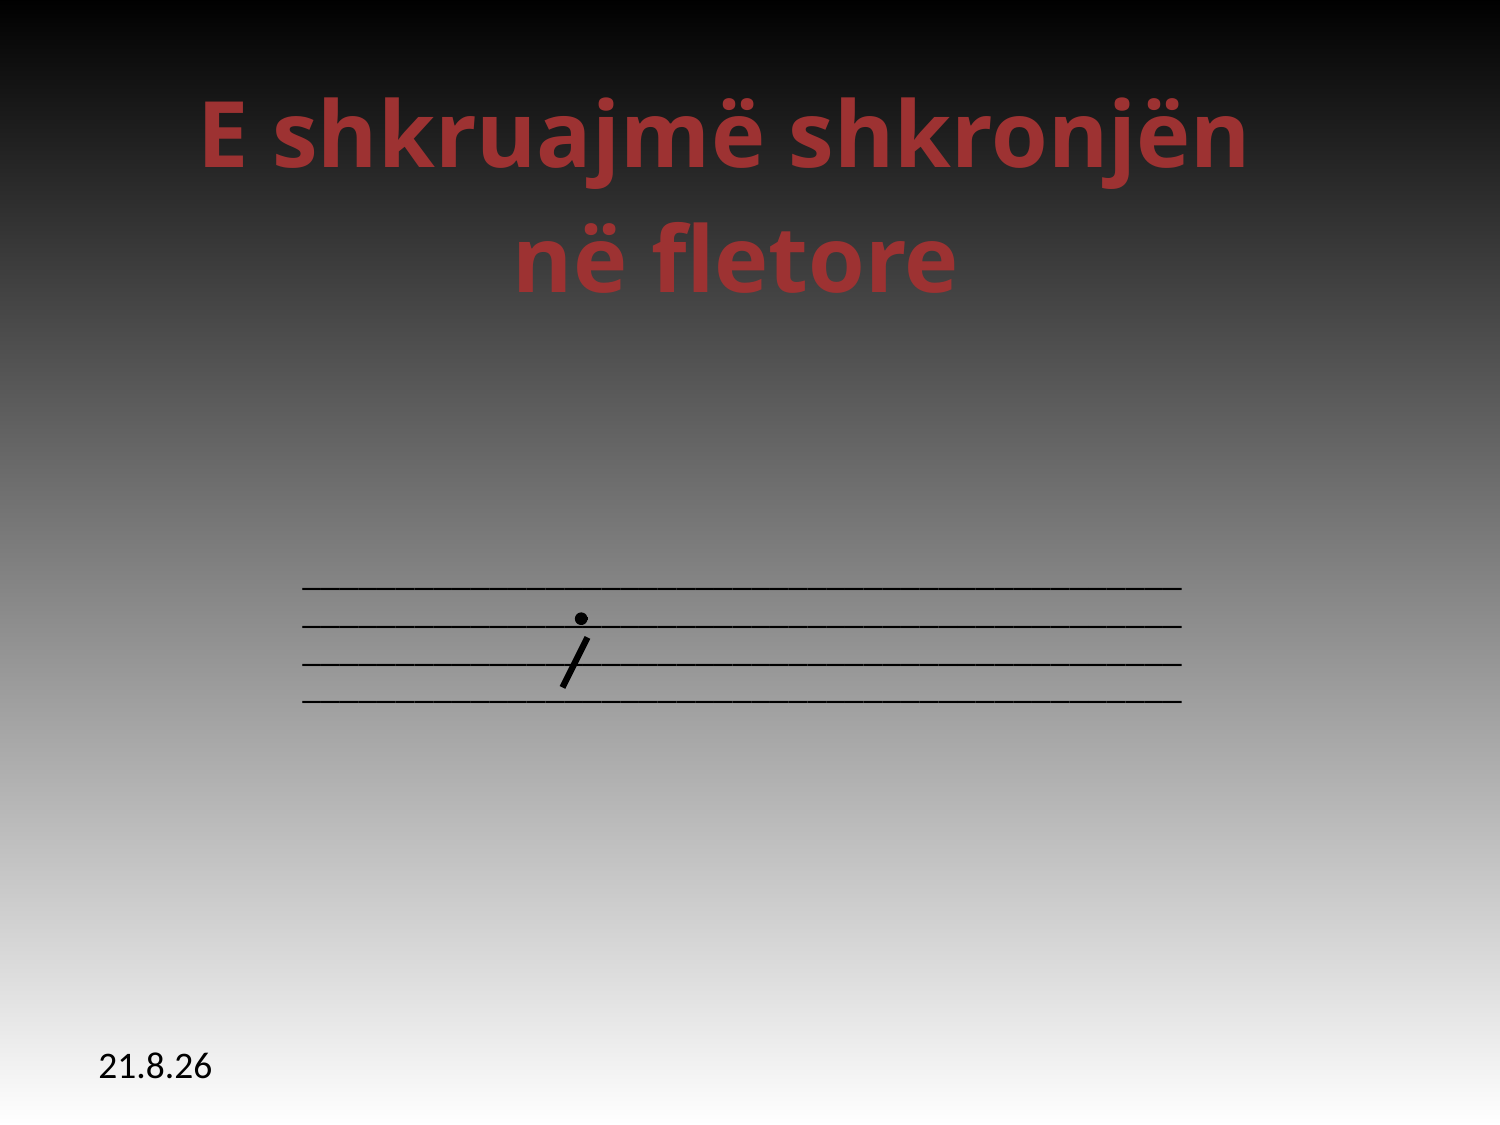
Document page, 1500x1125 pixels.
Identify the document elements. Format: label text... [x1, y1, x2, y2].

text_box E shkruajmë shkronjën në fletore [62, 62, 1411, 300]
text_box [574, 612, 588, 625]
text_box ____________________________________________________________________________________________________________________________________________________________________________________________ [287, 549, 1213, 747]
